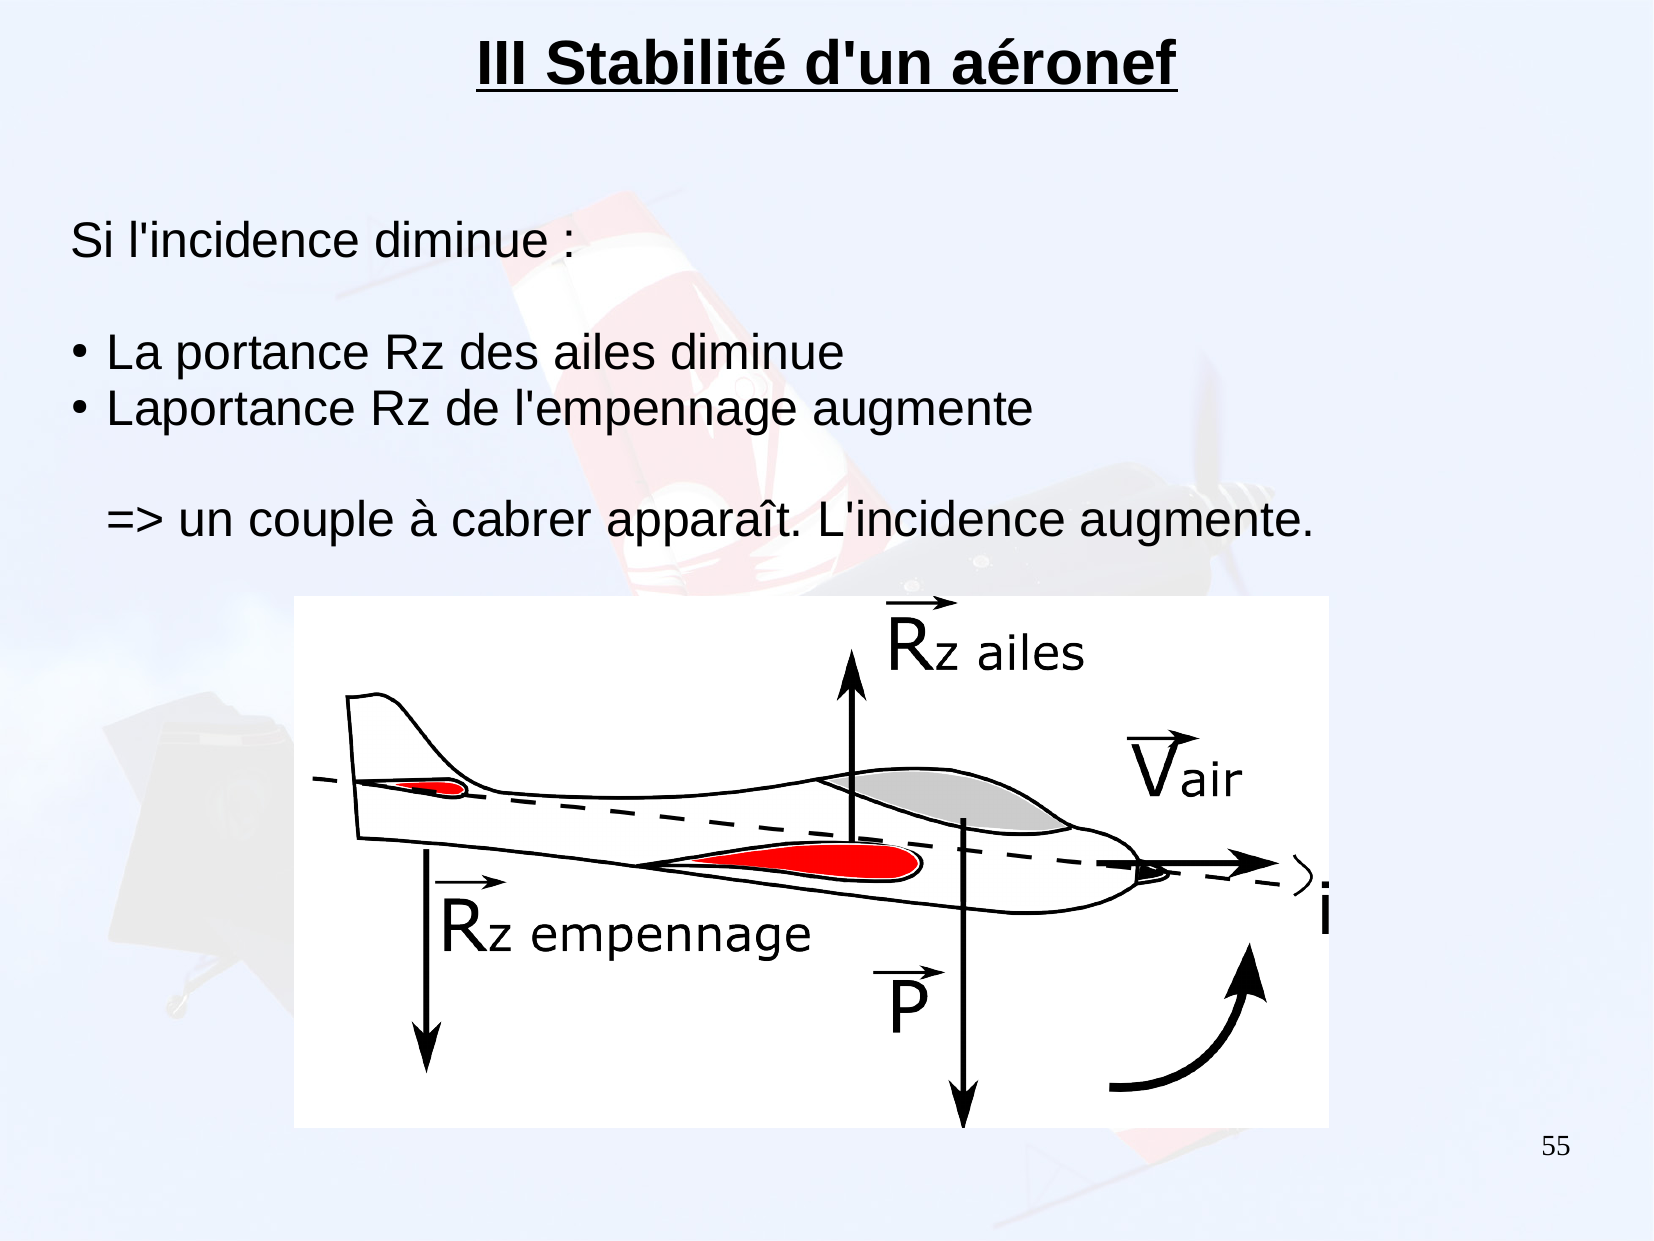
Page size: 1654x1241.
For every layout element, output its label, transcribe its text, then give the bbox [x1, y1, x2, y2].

text_box Si l'incidence diminue : La portance Rz des ailes diminue Laportance Rz de l'empennage augmente => un couple à cabrer apparaît. L'incidence augmente. [70, 212, 1560, 932]
title III Stabilité d'un aéronef [82, 11, 1571, 115]
picture [0, 0, 1654, 1241]
